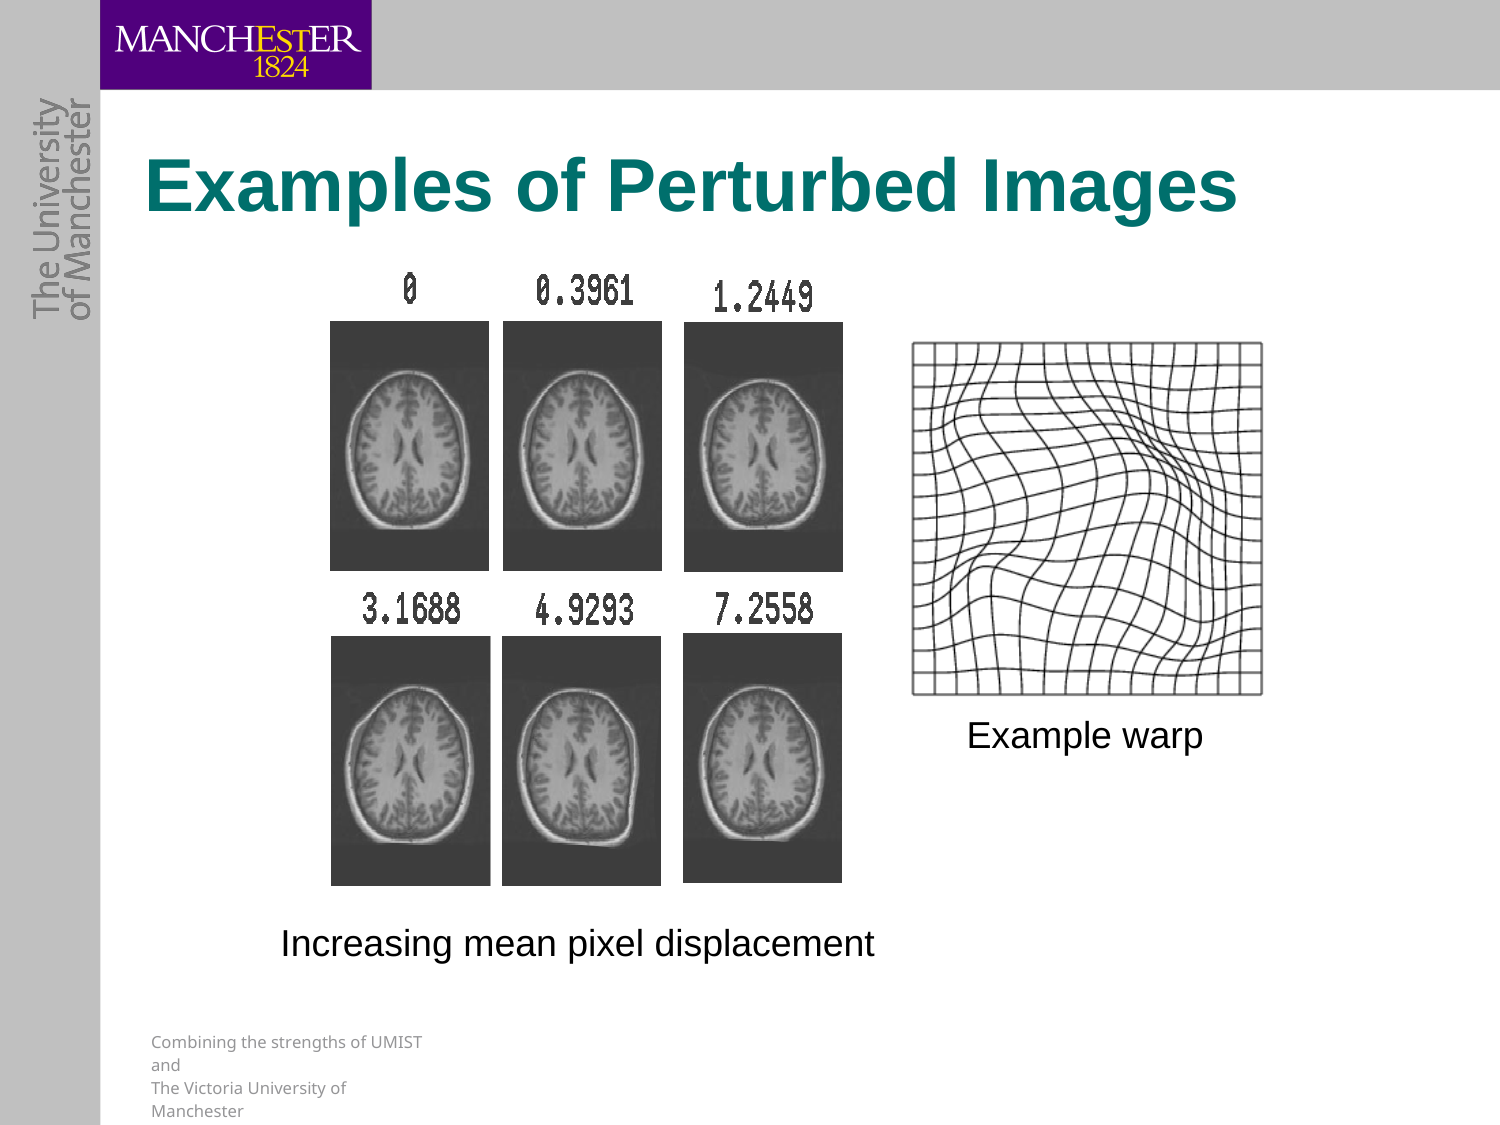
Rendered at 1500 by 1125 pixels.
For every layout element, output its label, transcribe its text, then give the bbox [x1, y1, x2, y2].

text_box Increasing mean pixel displacement [265, 915, 895, 973]
title Examples of Perturbed Images [129, 120, 1406, 251]
text_box Example warp [909, 706, 1263, 765]
picture [0, 0, 857, 886]
picture [905, 335, 1270, 703]
